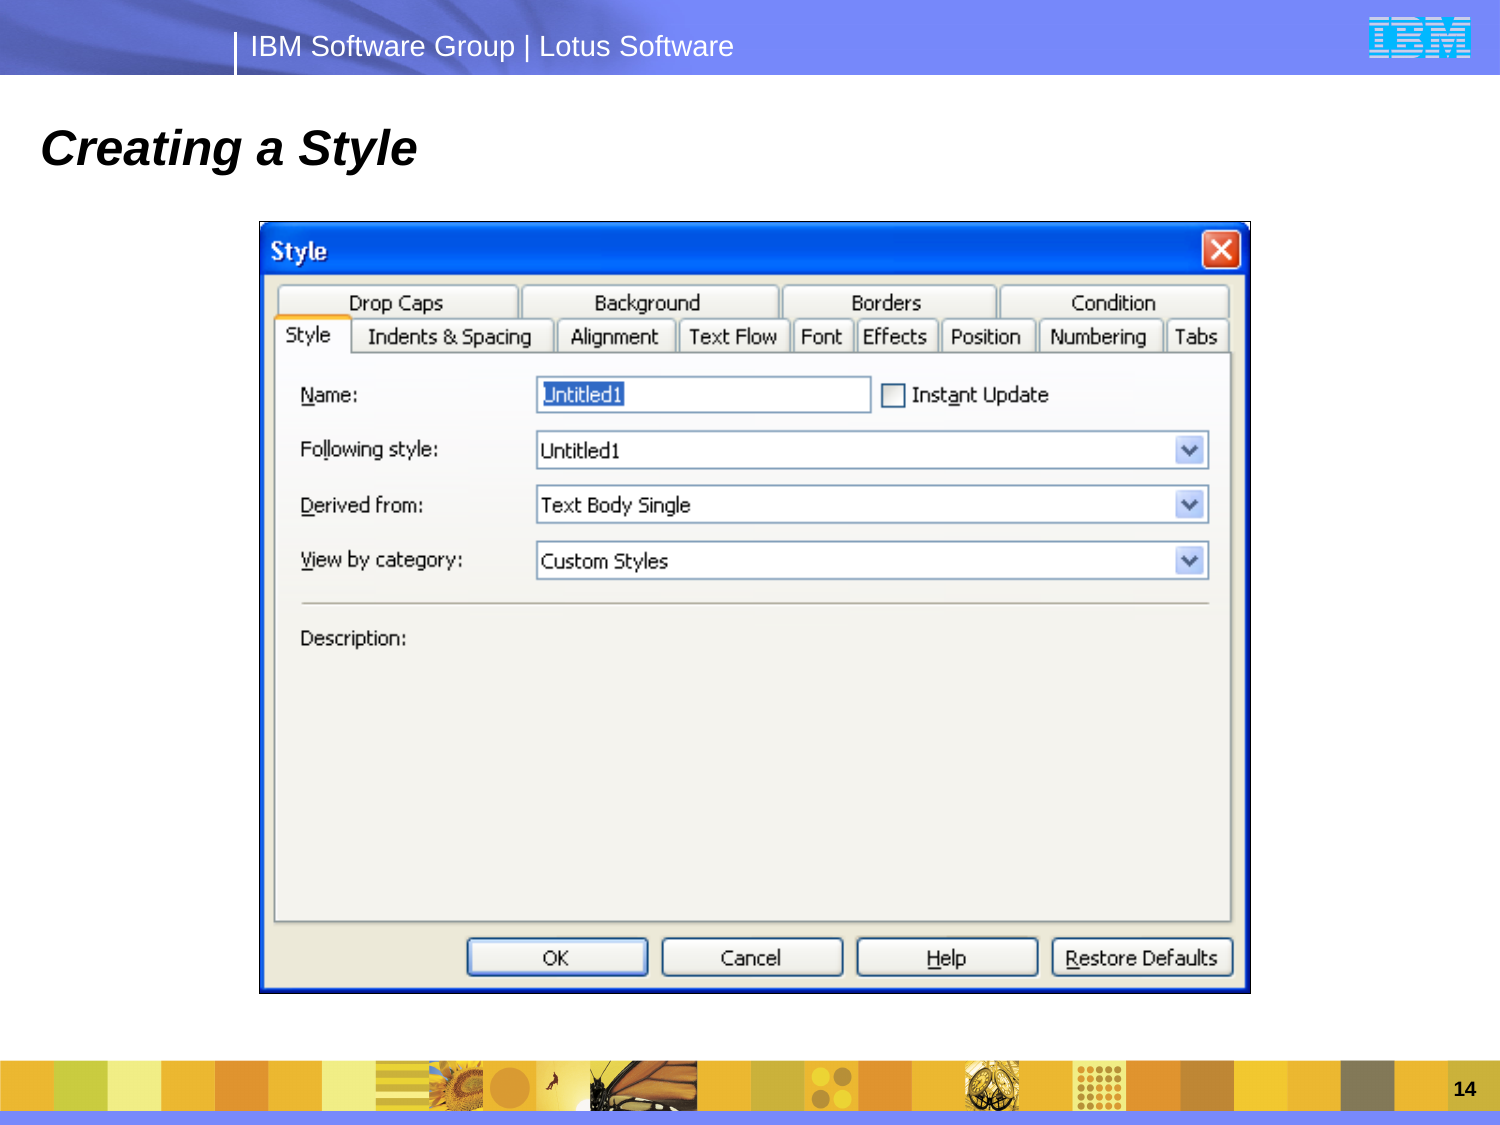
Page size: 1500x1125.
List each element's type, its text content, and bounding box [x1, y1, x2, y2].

picture [259, 221, 1251, 994]
picture [0, 1060, 1500, 1111]
picture [0, 0, 1500, 75]
title Creating a Style [25, 114, 1378, 197]
